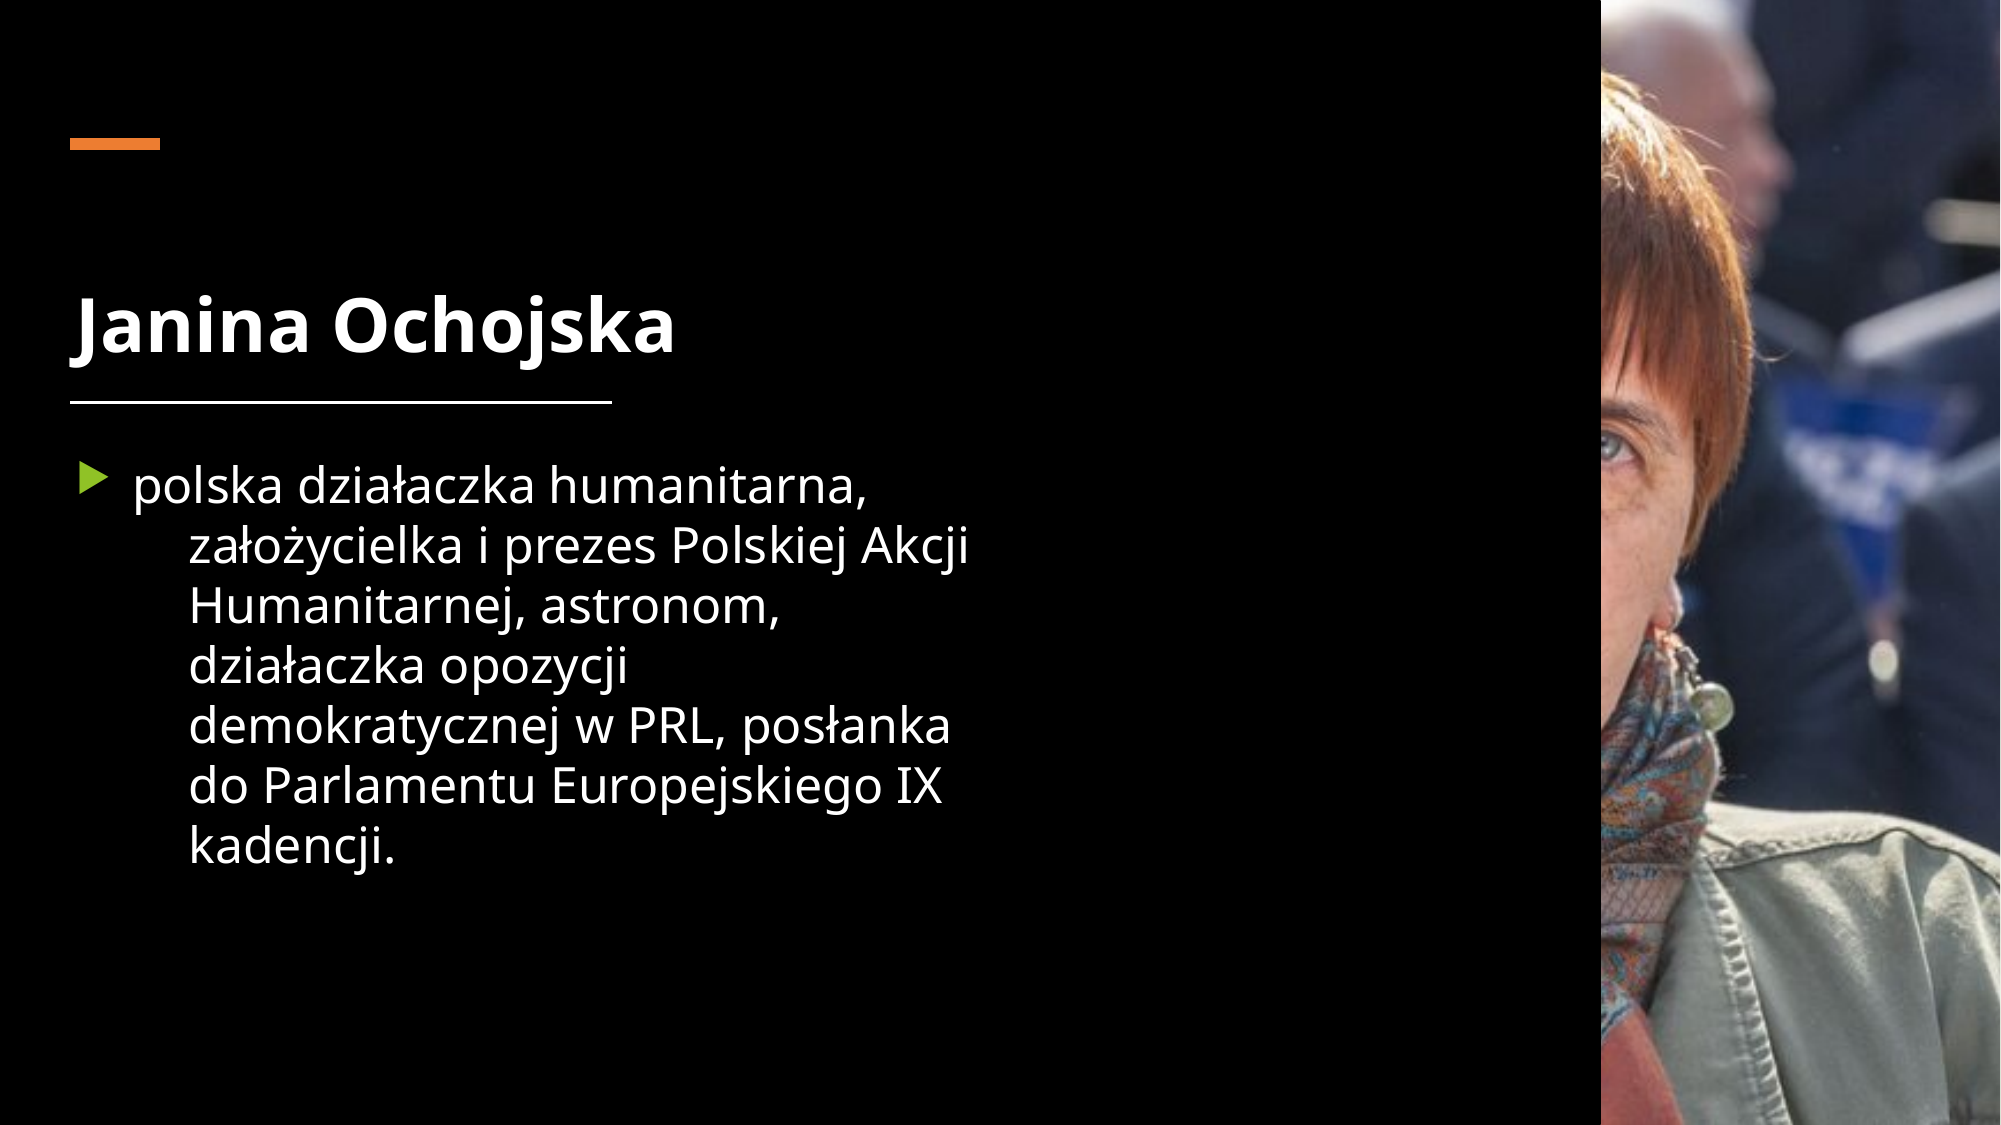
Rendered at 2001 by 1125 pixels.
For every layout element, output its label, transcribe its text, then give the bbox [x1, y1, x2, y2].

list polska działaczka humanitarna, założycielka i prezes Polskiej Akcji Humanitarnej, astronom, działaczka opozycji demokratycznej w PRL, posłanka do Parlamentu Europejskiego IX kadencji. [60, 445, 989, 972]
title Janina Ochojska [60, 190, 766, 376]
picture [1601, 0, 2000, 1125]
text_box [0, 0, 1601, 1125]
